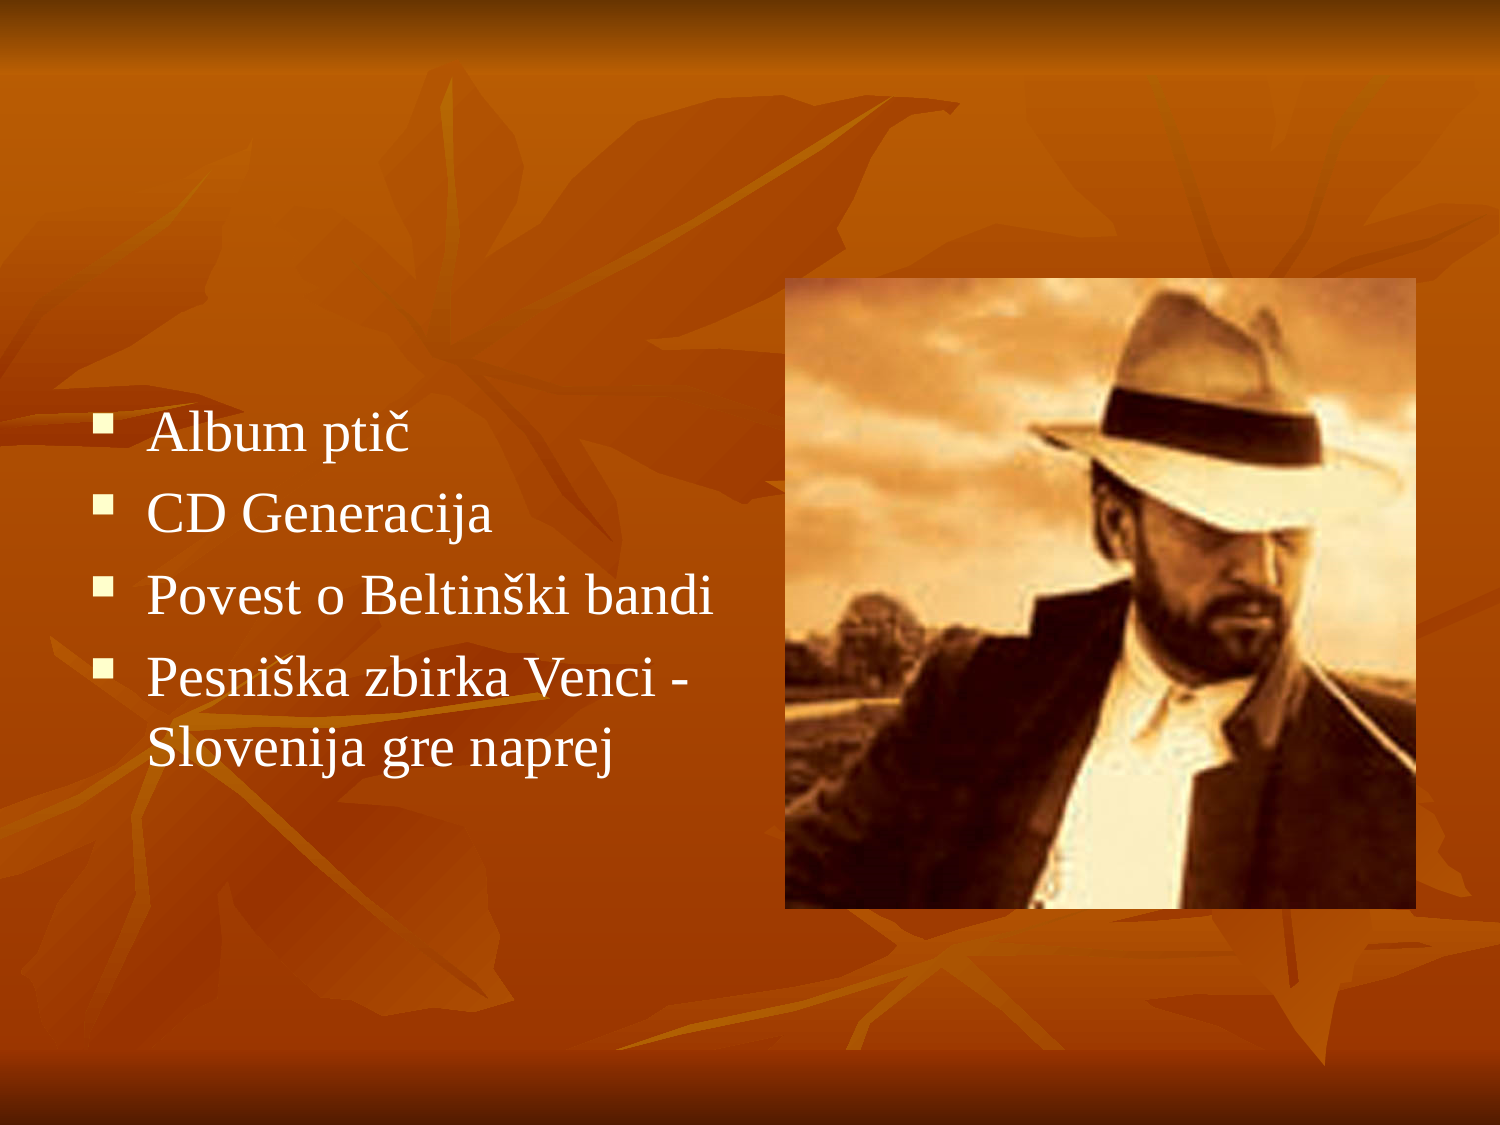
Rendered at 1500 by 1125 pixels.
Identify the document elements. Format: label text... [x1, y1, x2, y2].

picture [785, 278, 1416, 909]
list Album ptič CD Generacija Povest o Beltinški bandi Pesniška zbirka Venci -Slovenija gre naprej [75, 385, 786, 1006]
